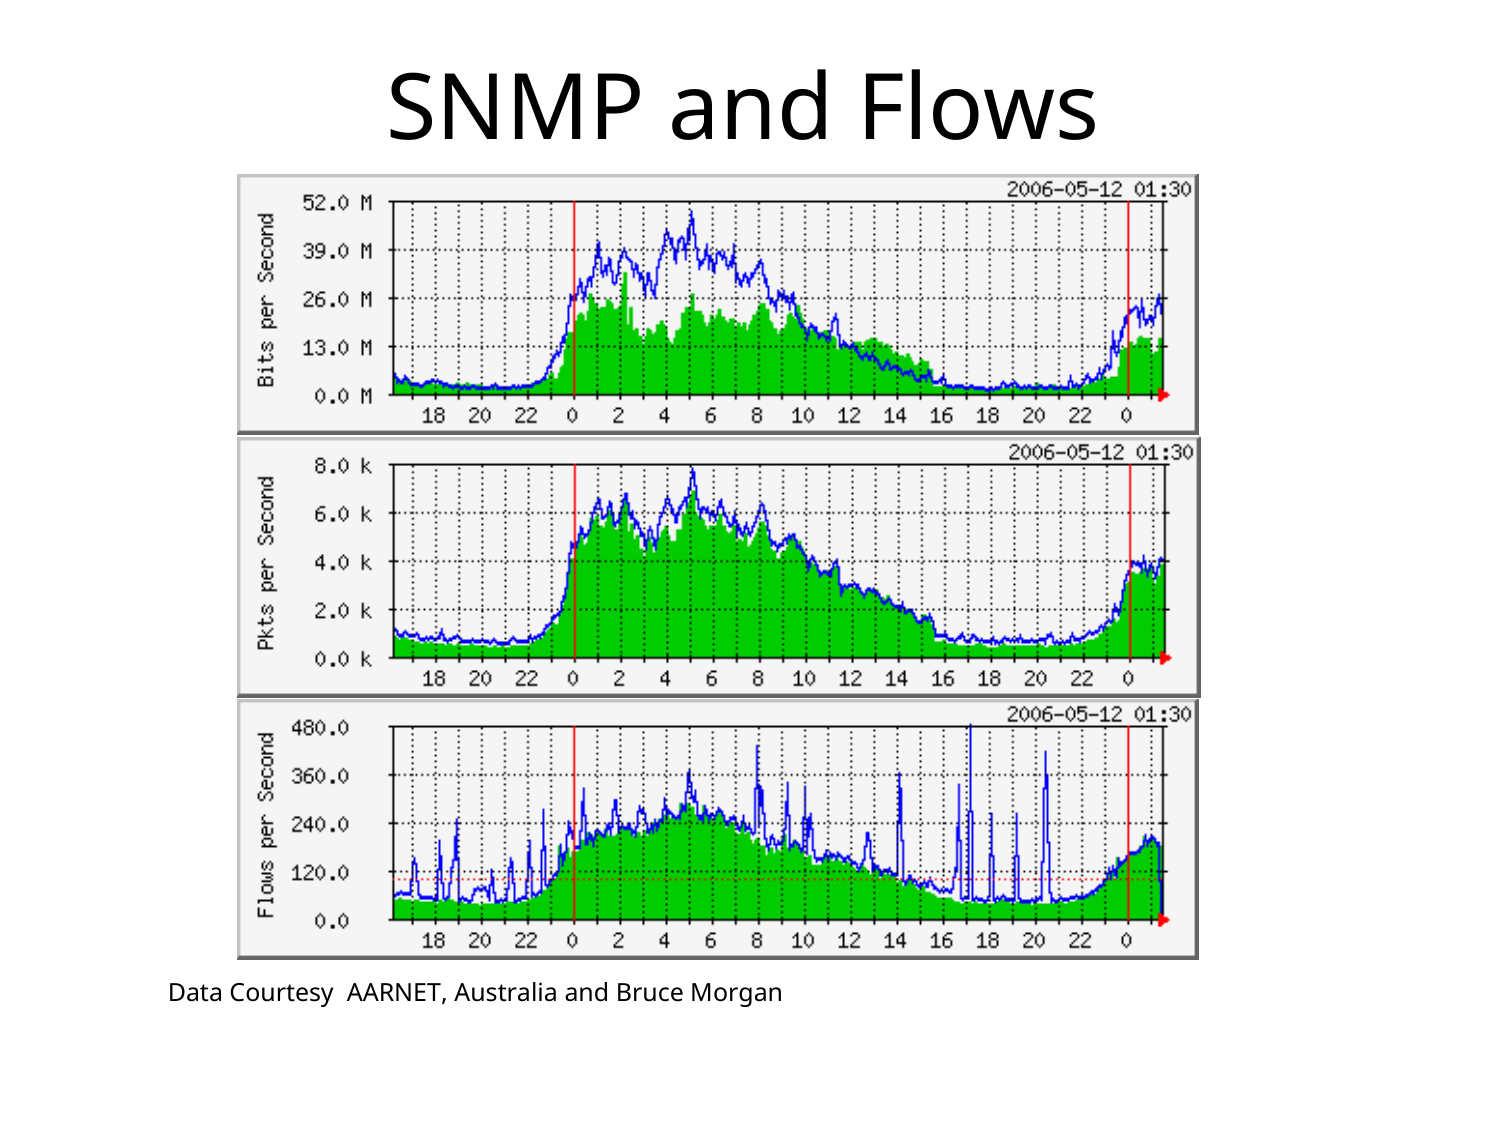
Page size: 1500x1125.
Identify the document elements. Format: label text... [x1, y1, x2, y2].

title SNMP and Flows [112, 0, 1388, 208]
picture [237, 699, 1199, 960]
text_box Data Courtesy AARNET, Australia and Bruce Morgan [162, 974, 1175, 1023]
picture [237, 174, 1199, 435]
picture [237, 437, 1201, 698]
